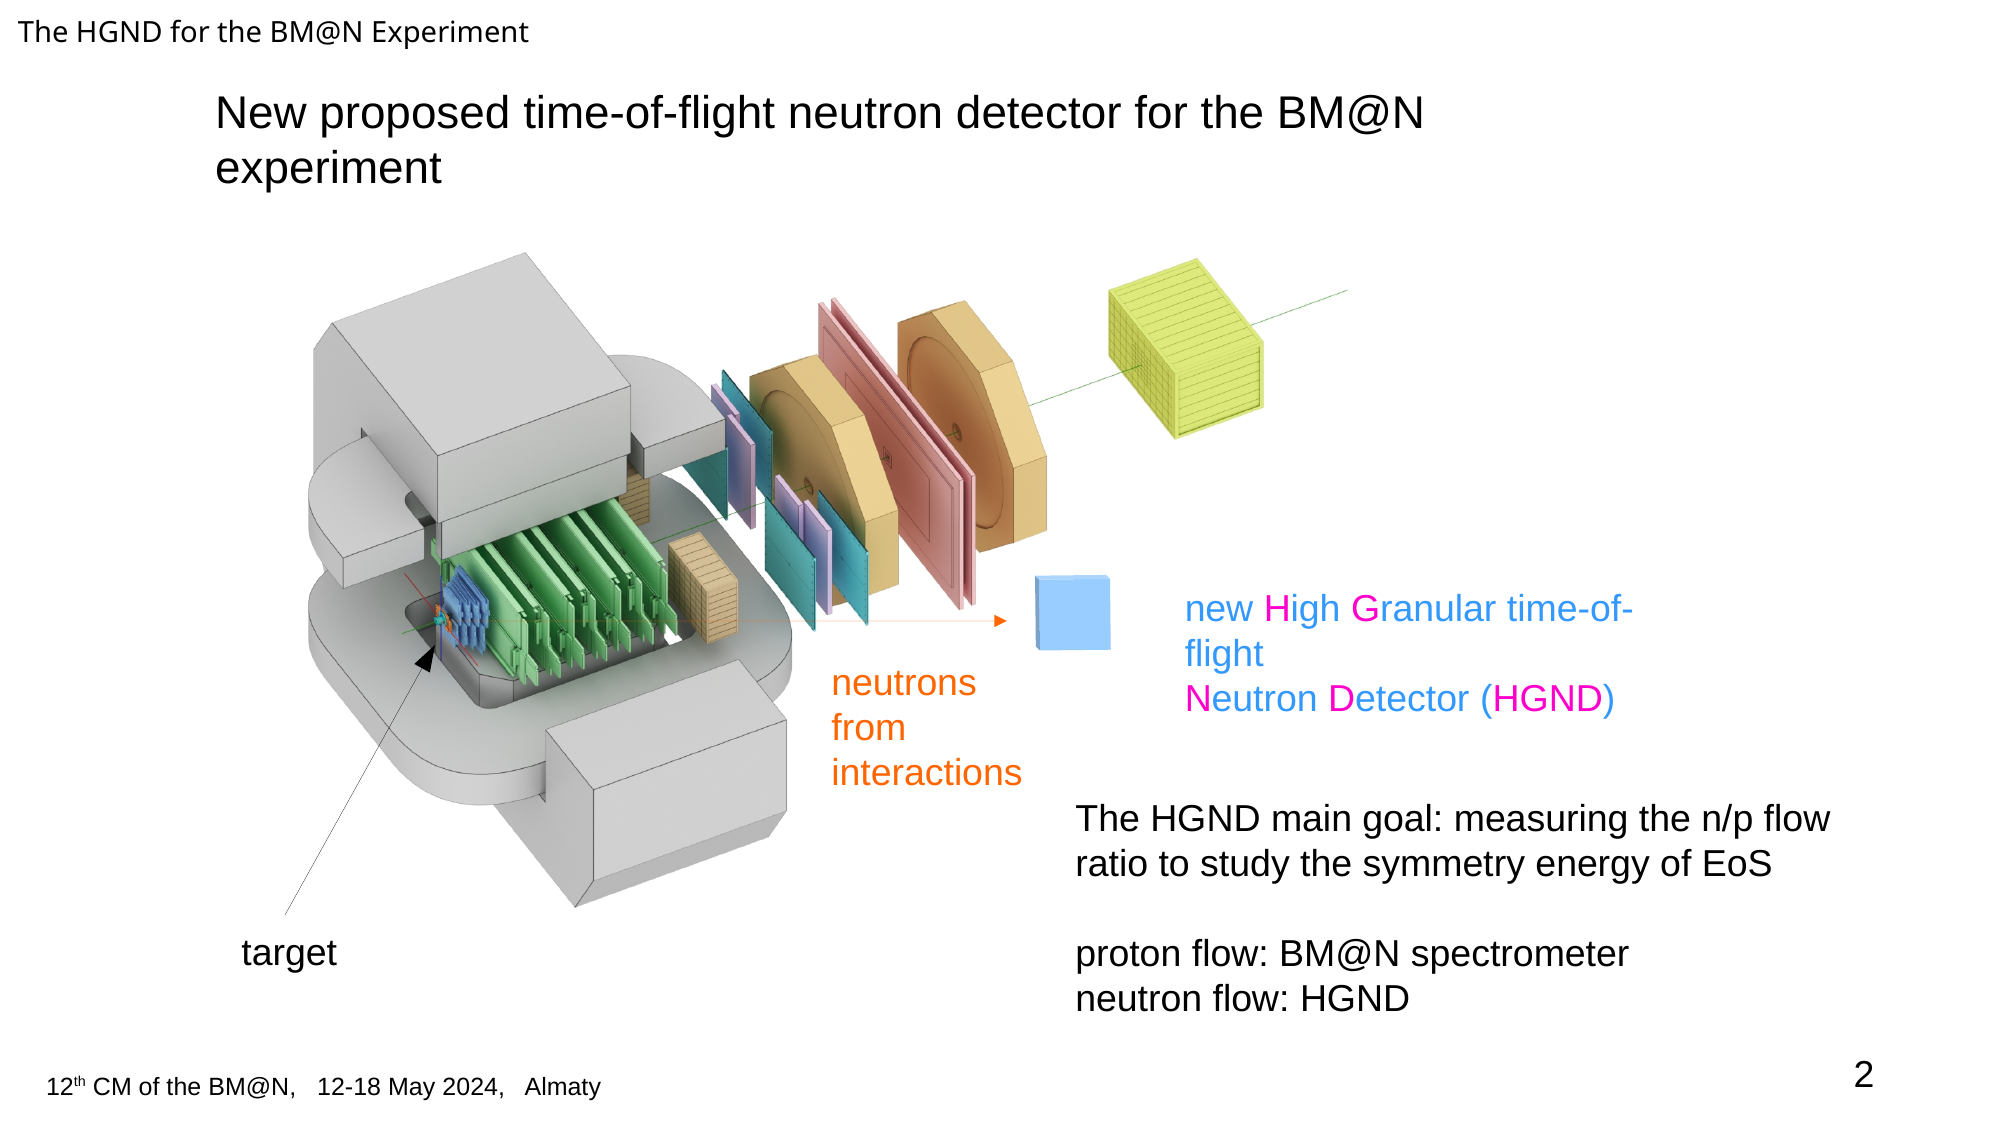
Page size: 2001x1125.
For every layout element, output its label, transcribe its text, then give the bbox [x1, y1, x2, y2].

picture [1391, 693, 1401, 699]
text_box 12th CM of the BM@N, 12-18 May 2024, Almaty [31, 1065, 629, 1111]
picture [1391, 702, 1401, 709]
picture [181, 235, 1401, 921]
text_box [1035, 577, 1111, 651]
text_box The HGND for the BM@N Experiment [3, 4, 560, 60]
text_box New proposed time-of-flight neutron detector for the BM@N experiment [200, 75, 1680, 141]
text_box neutrons from interactions [816, 650, 1038, 792]
text_box The HGND main goal: measuring the n/p flow ratio to study the symmetry energy of EoS proton flow: BM@N spectrometer neutron flow: HGND [1060, 786, 1905, 885]
text_box <номер> [1847, 1046, 2001, 1116]
text_box target [226, 920, 352, 978]
text_box new High Granular time-of-flight Neutron Detector (HGND) [1169, 576, 1727, 675]
